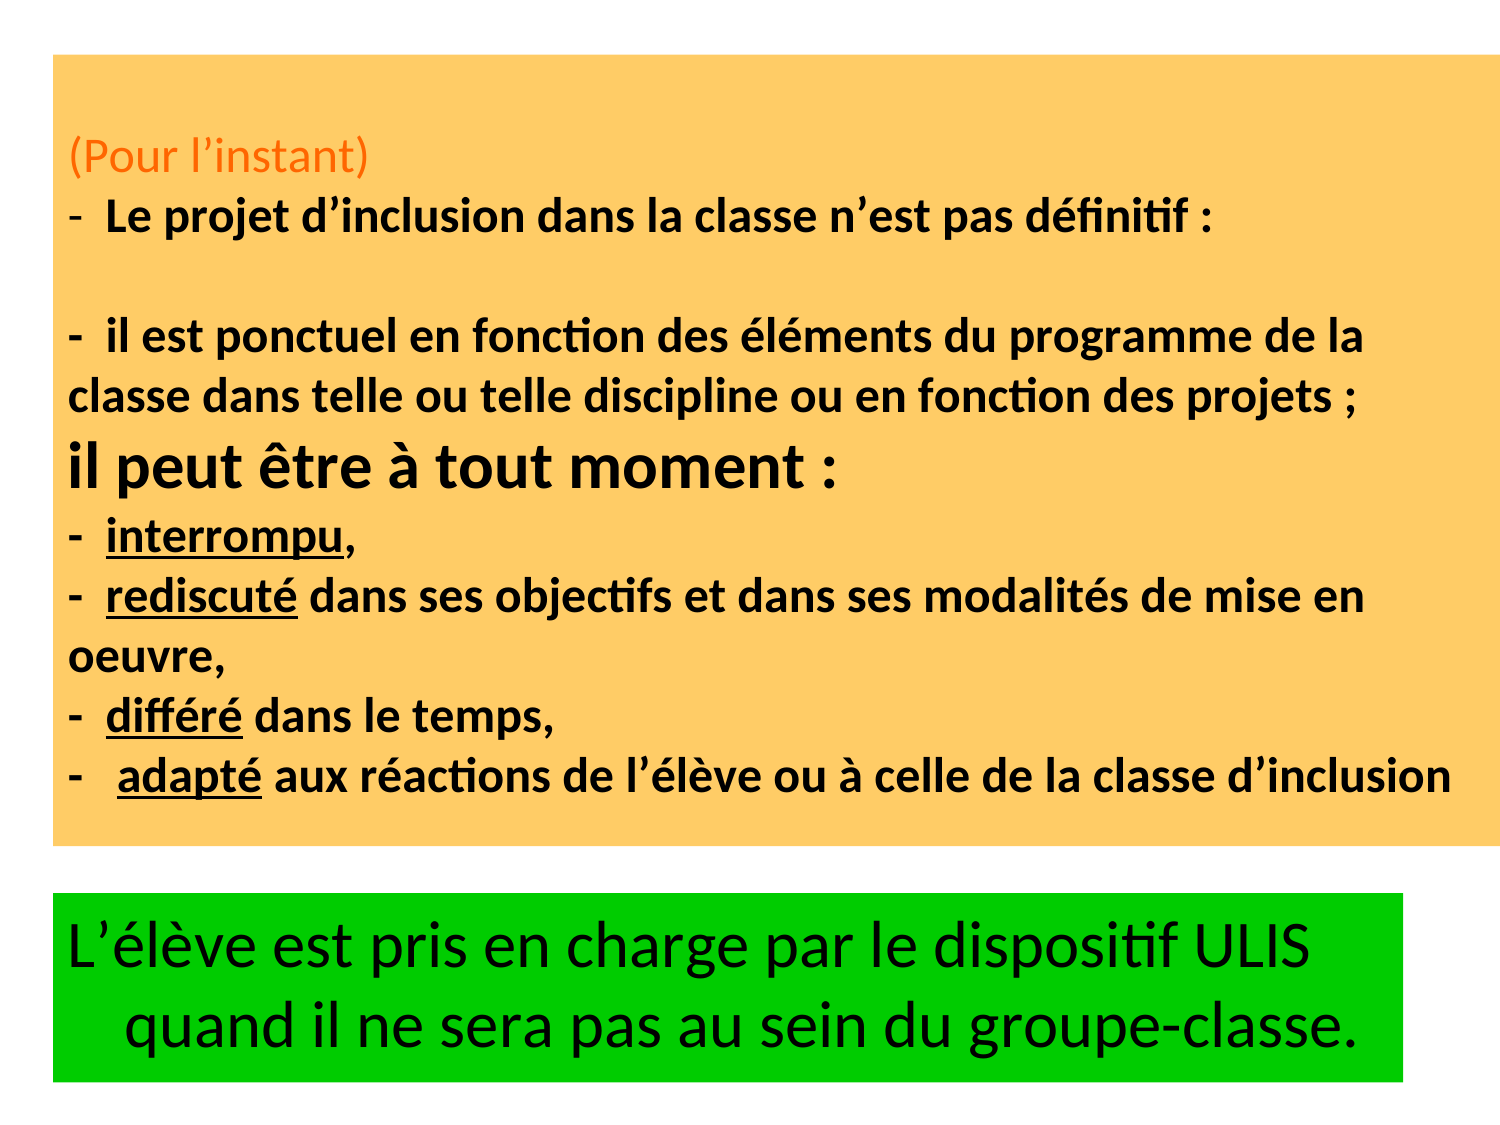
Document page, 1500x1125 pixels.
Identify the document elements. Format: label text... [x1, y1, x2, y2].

list L’élève est pris en charge par le dispositif ULIS quand il ne sera pas au sein du groupe-classe. [53, 893, 1404, 1083]
title (Pour l’instant) - Le projet d’inclusion dans la classe n’est pas définitif : - il est ponctuel en fonction des éléments du programme de la classe dans telle ou telle discipline ou en fonction des projets ; il peut être à tout moment : - interrompu, - rediscuté dans ses objectifs et dans ses modalités de mise en oeuvre, - différé dans le temps, - adapté aux réactions de l’élève ou à celle de la classe d’inclusion [53, 54, 1500, 847]
